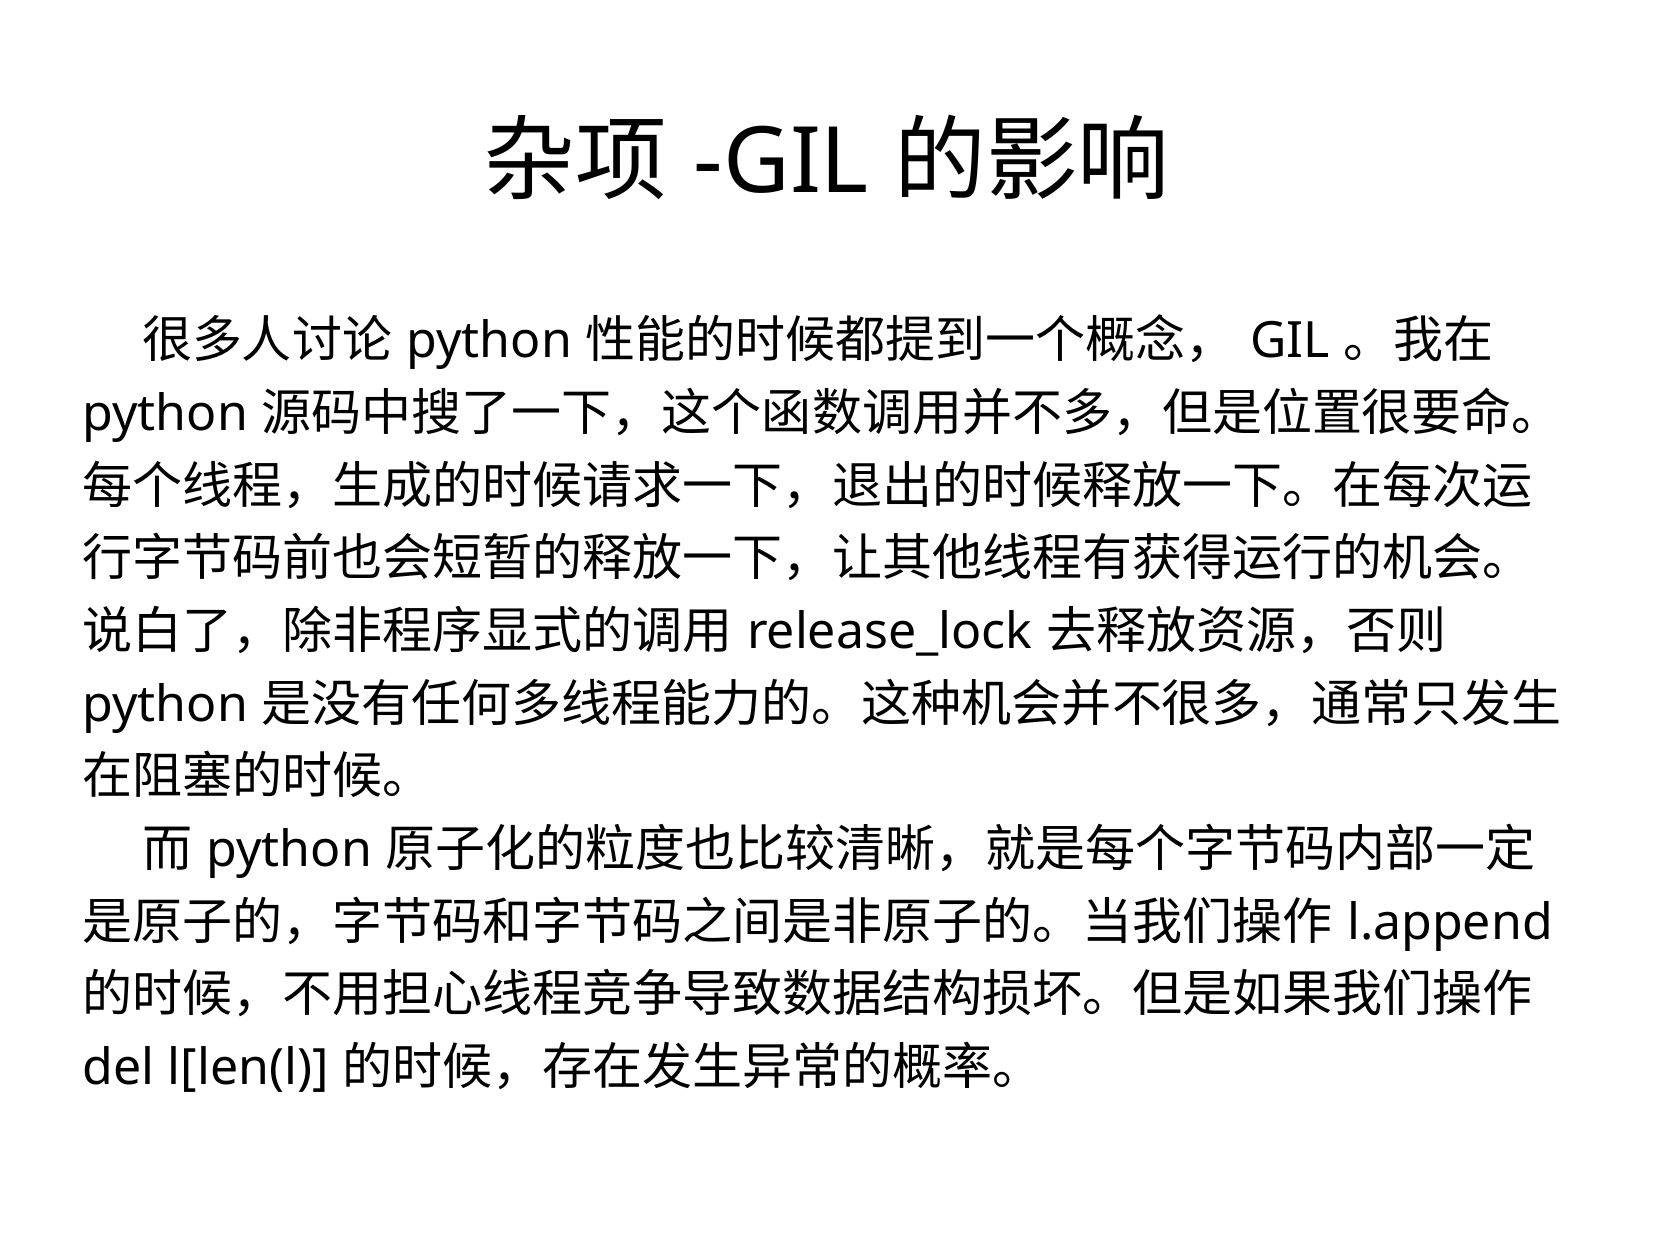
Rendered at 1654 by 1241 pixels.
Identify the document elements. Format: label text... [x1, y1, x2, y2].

title 杂项-GIL的影响 [82, 56, 1571, 250]
subtitle 很多人讨论python性能的时候都提到一个概念，GIL。我在python源码中搜了一下，这个函数调用并不多，但是位置很要命。每个线程，生成的时候请求一下，退出的时候释放一下。在每次运行字节码前也会短暂的释放一下，让其他线程有获得运行的机会。说白了，除非程序显式的调用release_lock去释放资源，否则python是没有任何多线程能力的。这种机会并不很多，通常只发生在阻塞的时候。 而python原子化的粒度也比较清晰，就是每个字节码内部一定是原子的，字节码和字节码之间是非原子的。当我们操作l.append的时候，不用担心线程竞争导致数据结构损坏。但是如果我们操作del l[len(l)]的时候，存在发生异常的概率。 [82, 297, 1571, 1102]
